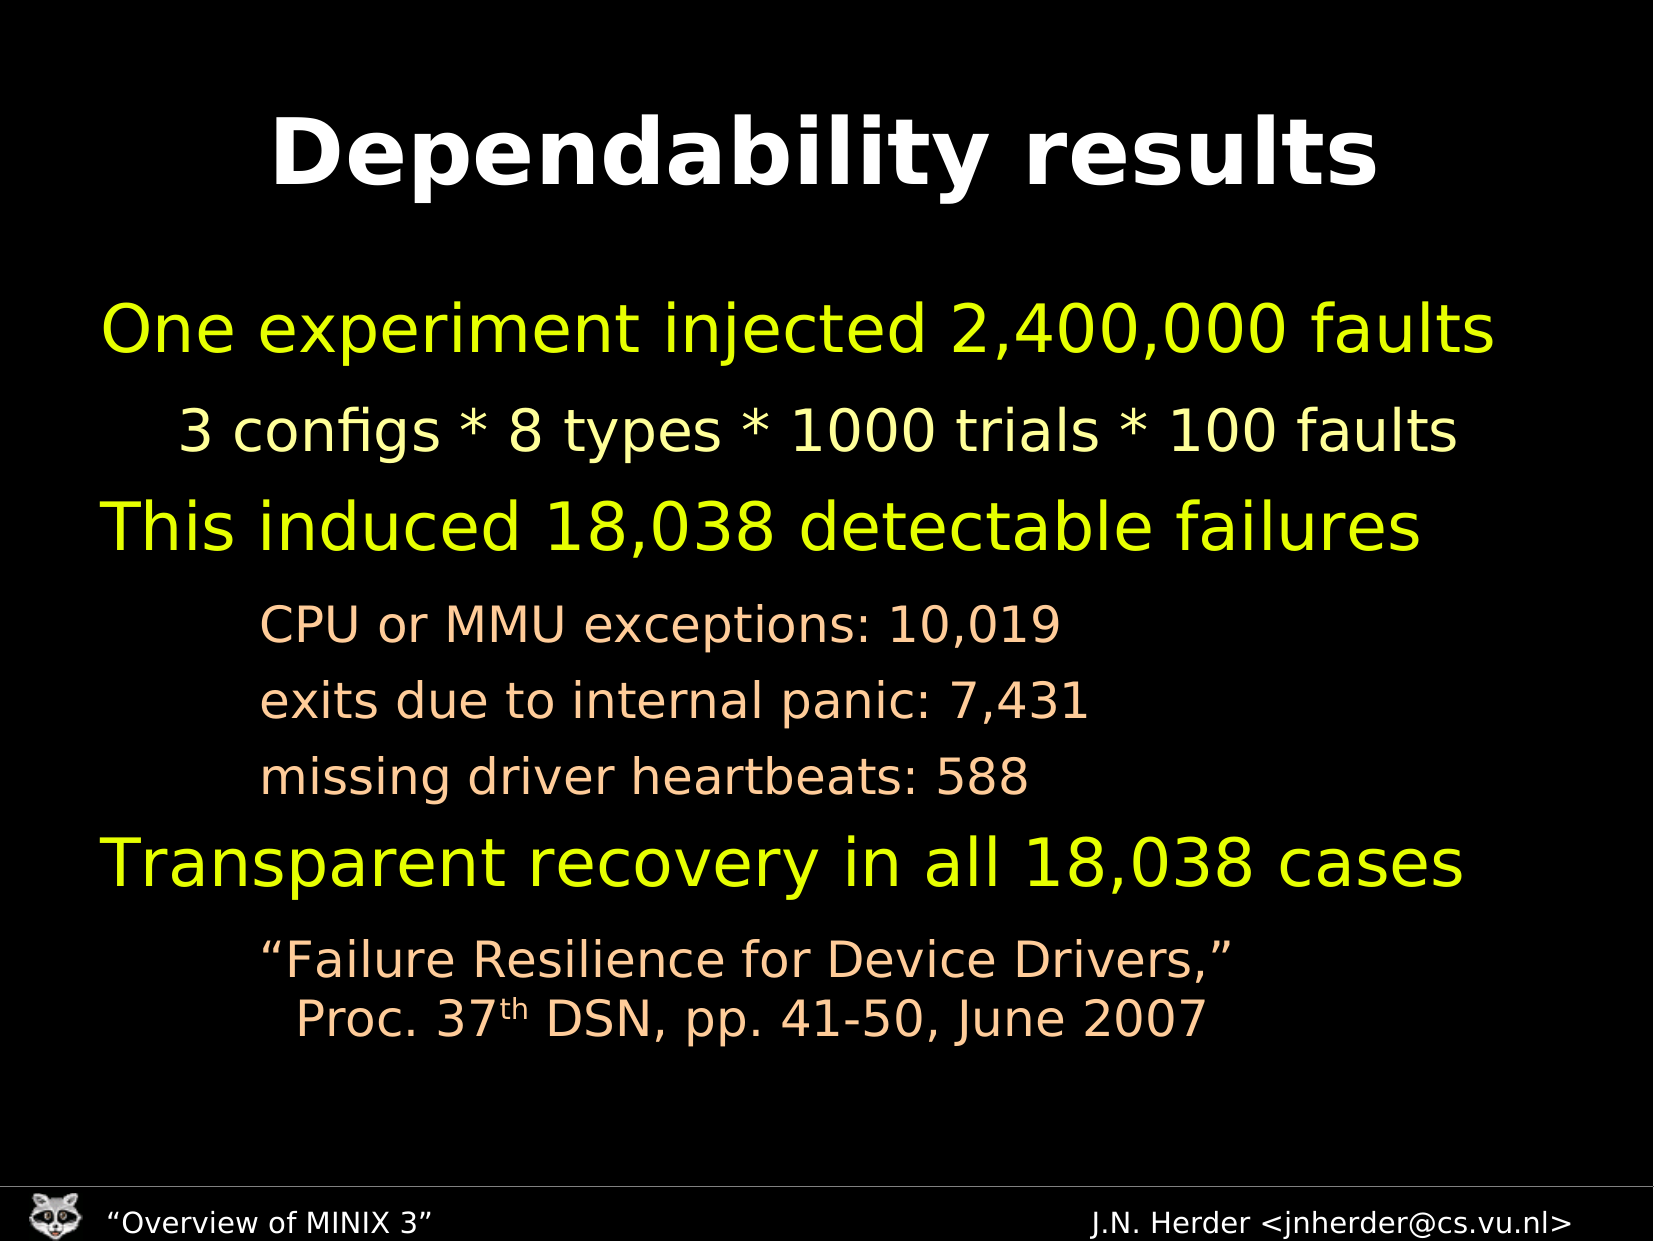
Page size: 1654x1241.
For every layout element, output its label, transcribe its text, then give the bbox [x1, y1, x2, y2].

title Dependability results [75, 43, 1576, 263]
list One experiment injected 2,400,000 faults 3 configs * 8 types * 1000 trials * 100 faults This induced 18,038 detectable failures CPU or MMU exceptions: 10,019 exits due to internal panic: 7,431 missing driver heartbeats: 588 Transparent recovery in all 18,038 cases “Failure Resilience for Device Drivers,” Proc. 37th DSN, pp. 41-50, June 2007 [82, 290, 1571, 1109]
picture [29, 1193, 83, 1241]
